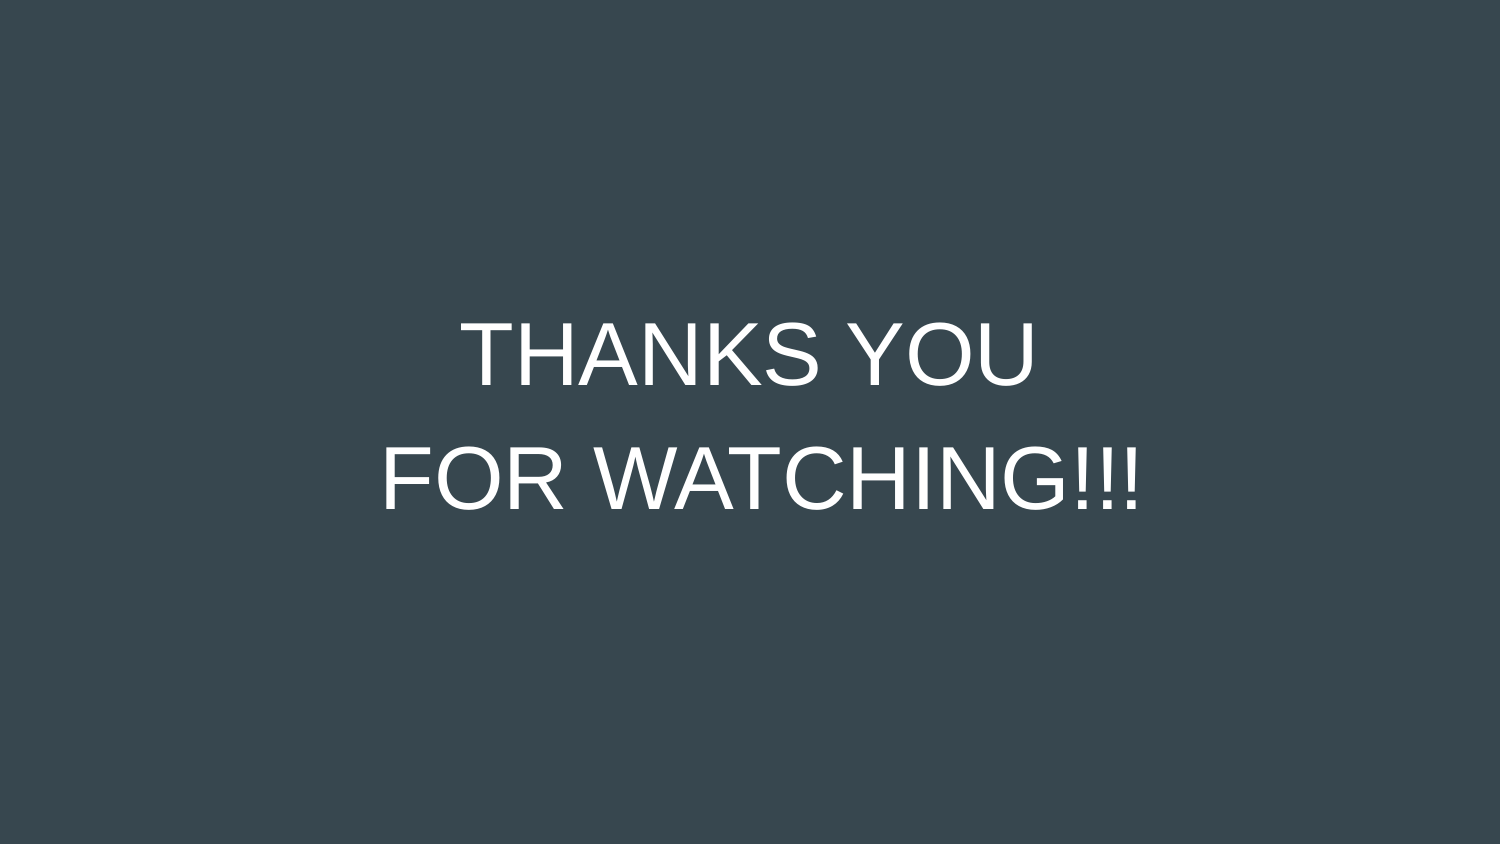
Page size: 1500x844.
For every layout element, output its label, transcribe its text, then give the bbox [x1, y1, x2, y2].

text_box THANKS YOU FOR WATCHING!!! [152, 265, 1348, 523]
